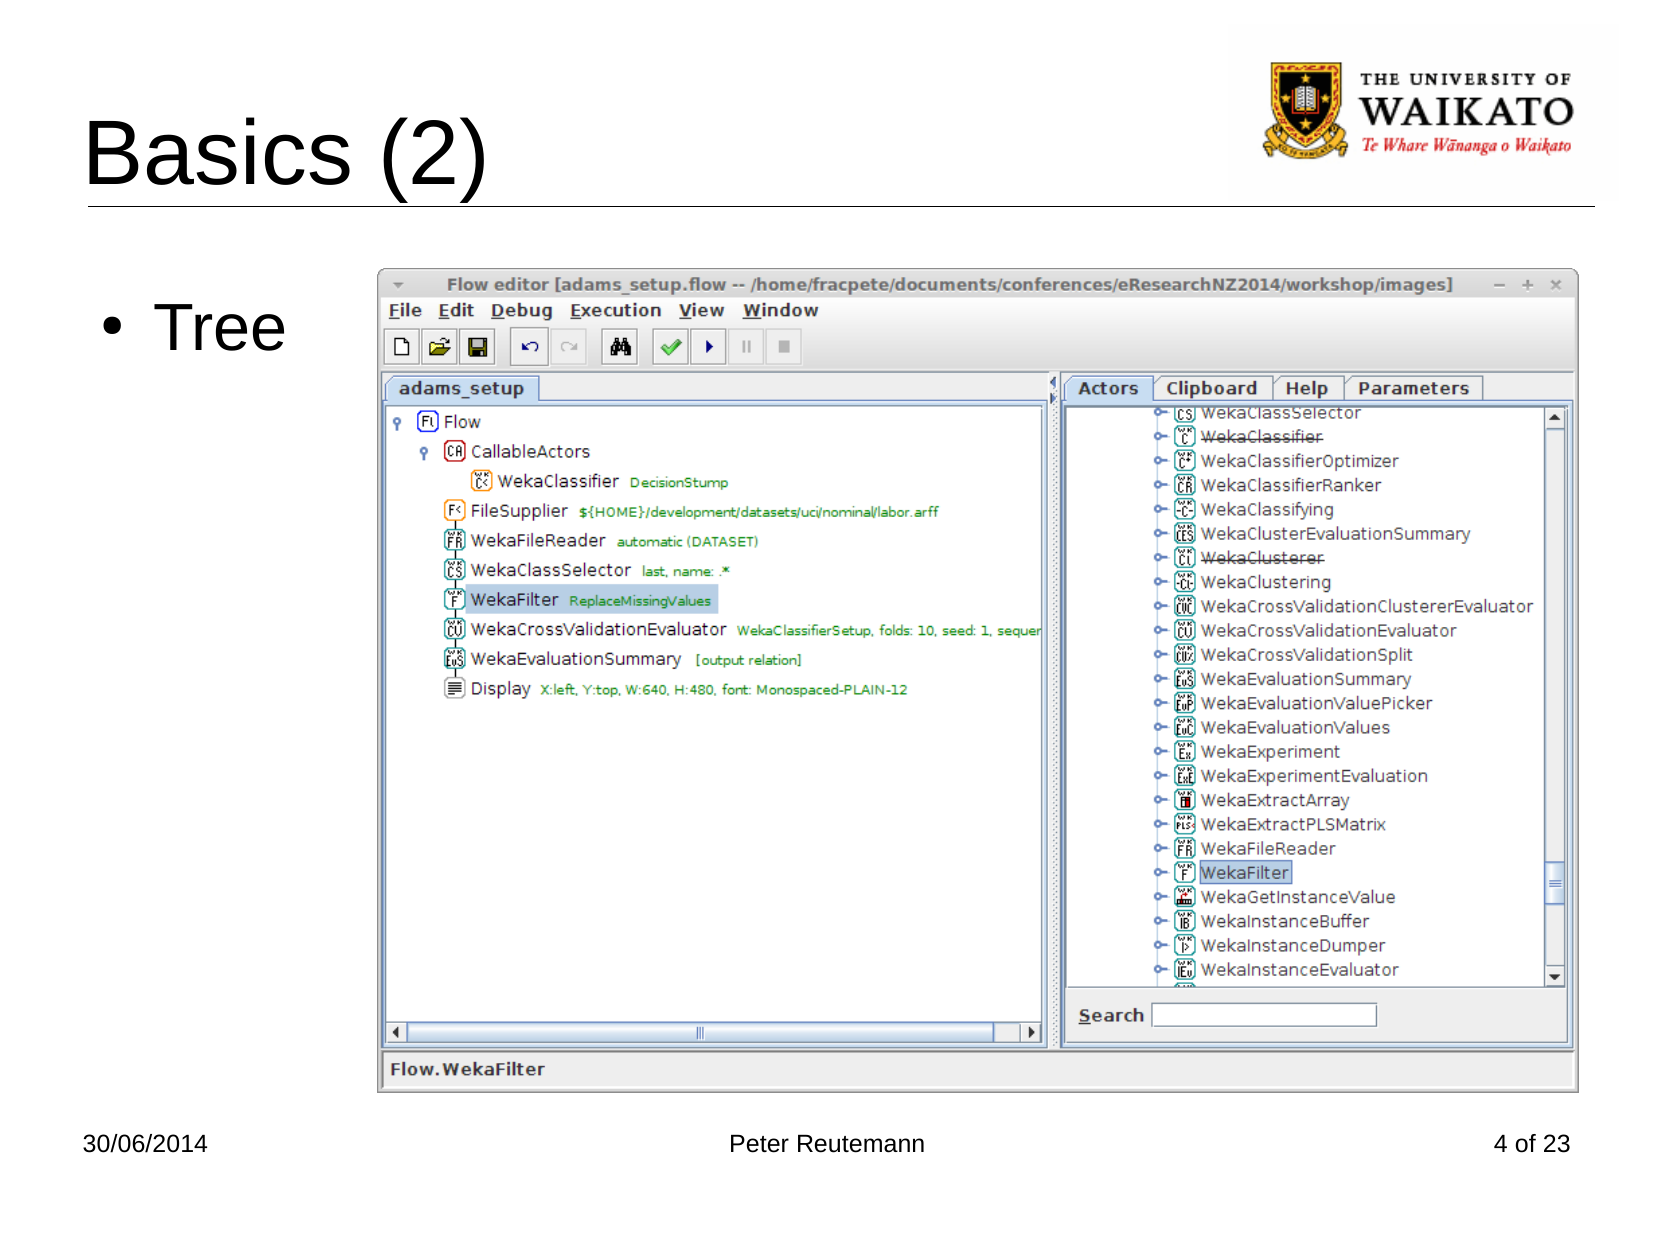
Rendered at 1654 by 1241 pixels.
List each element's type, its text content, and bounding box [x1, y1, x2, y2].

list Tree [82, 290, 377, 1010]
title Basics (2) [82, 49, 1571, 257]
picture [377, 268, 1579, 1093]
picture [1228, 24, 1619, 201]
